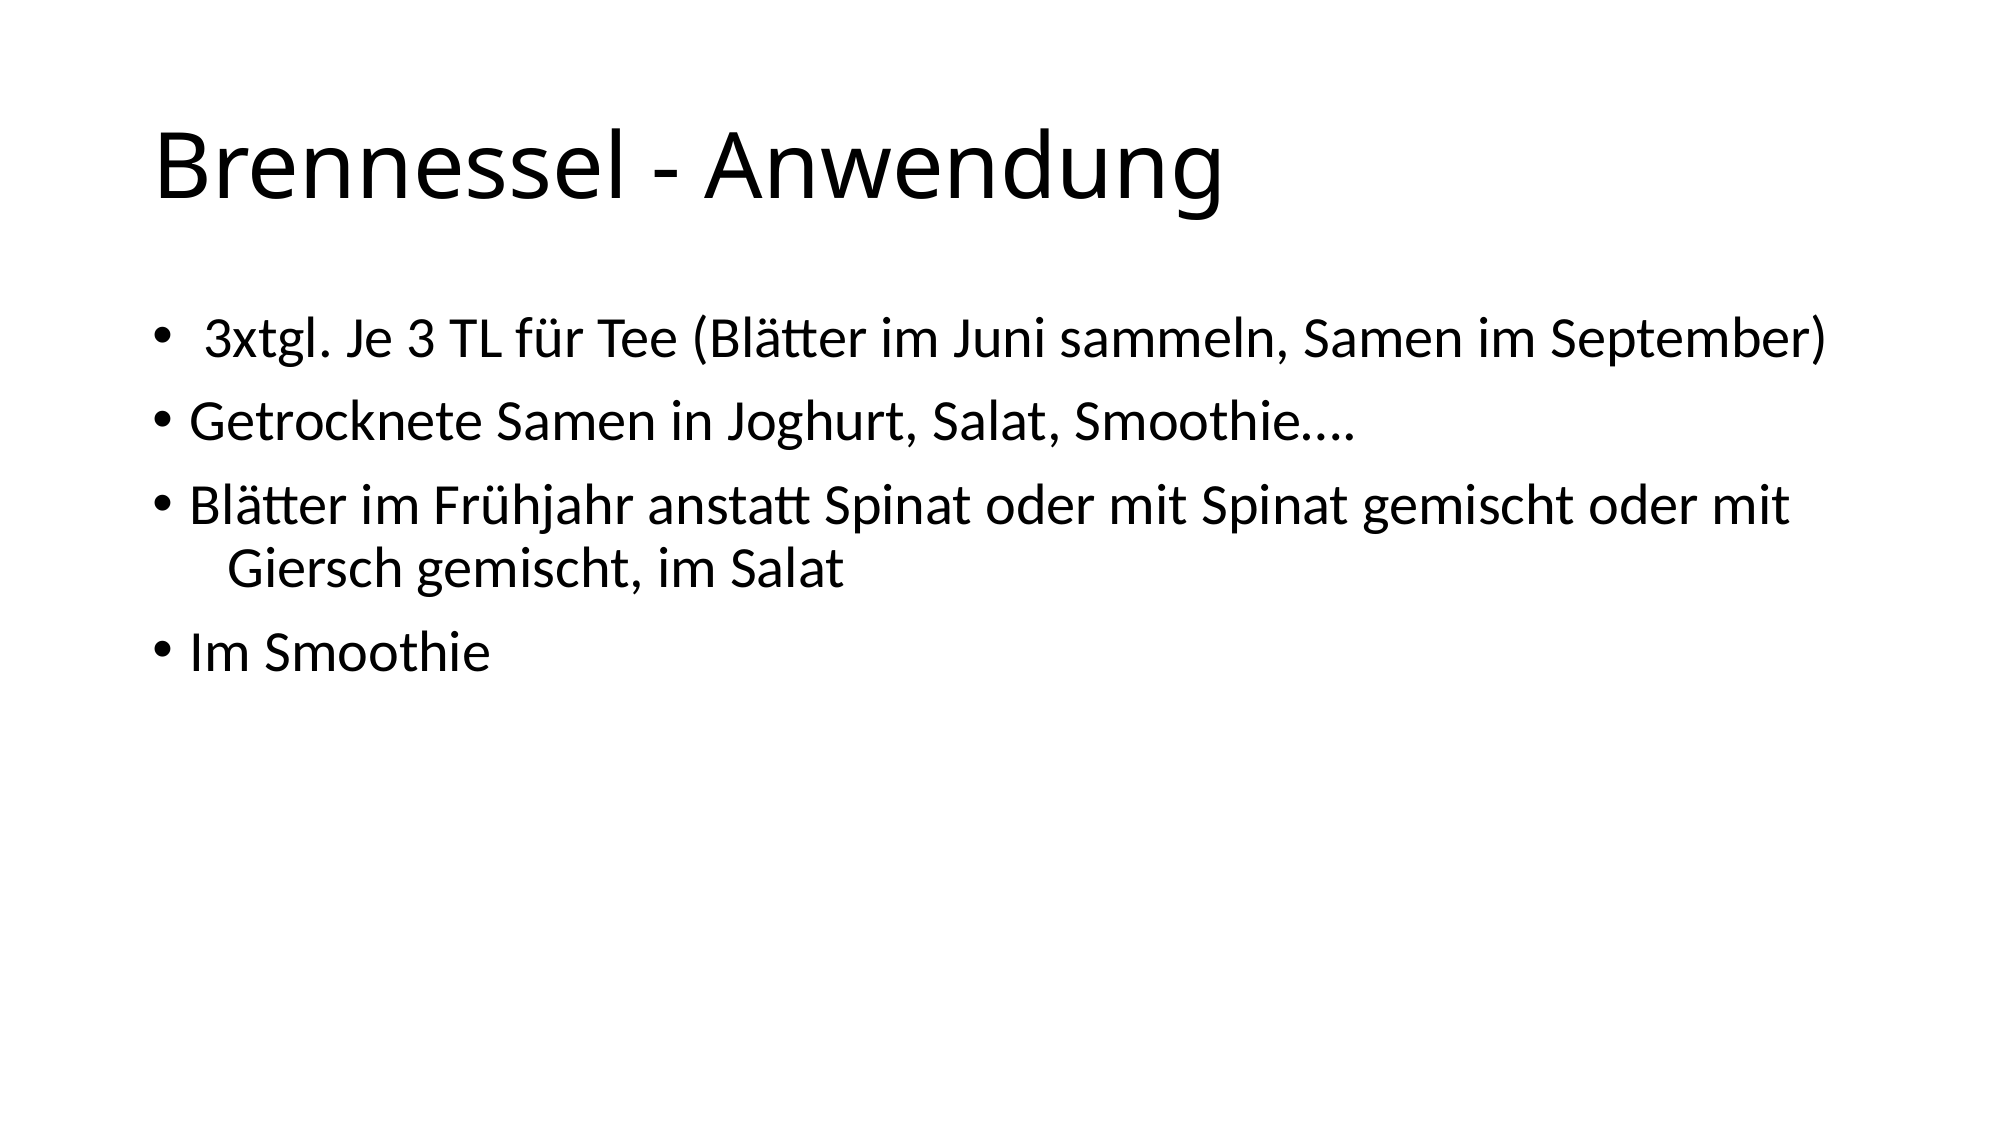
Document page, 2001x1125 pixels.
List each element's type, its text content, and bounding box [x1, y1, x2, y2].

title Brennessel - Anwendung [137, 59, 1863, 278]
list 3xtgl. Je 3 TL für Tee (Blätter im Juni sammeln, Samen im September) Getrocknete Samen in Joghurt, Salat, Smoothie…. Blätter im Frühjahr anstatt Spinat oder mit Spinat gemischt oder mit Giersch gemischt, im Salat Im Smoothie [137, 299, 1863, 1014]
